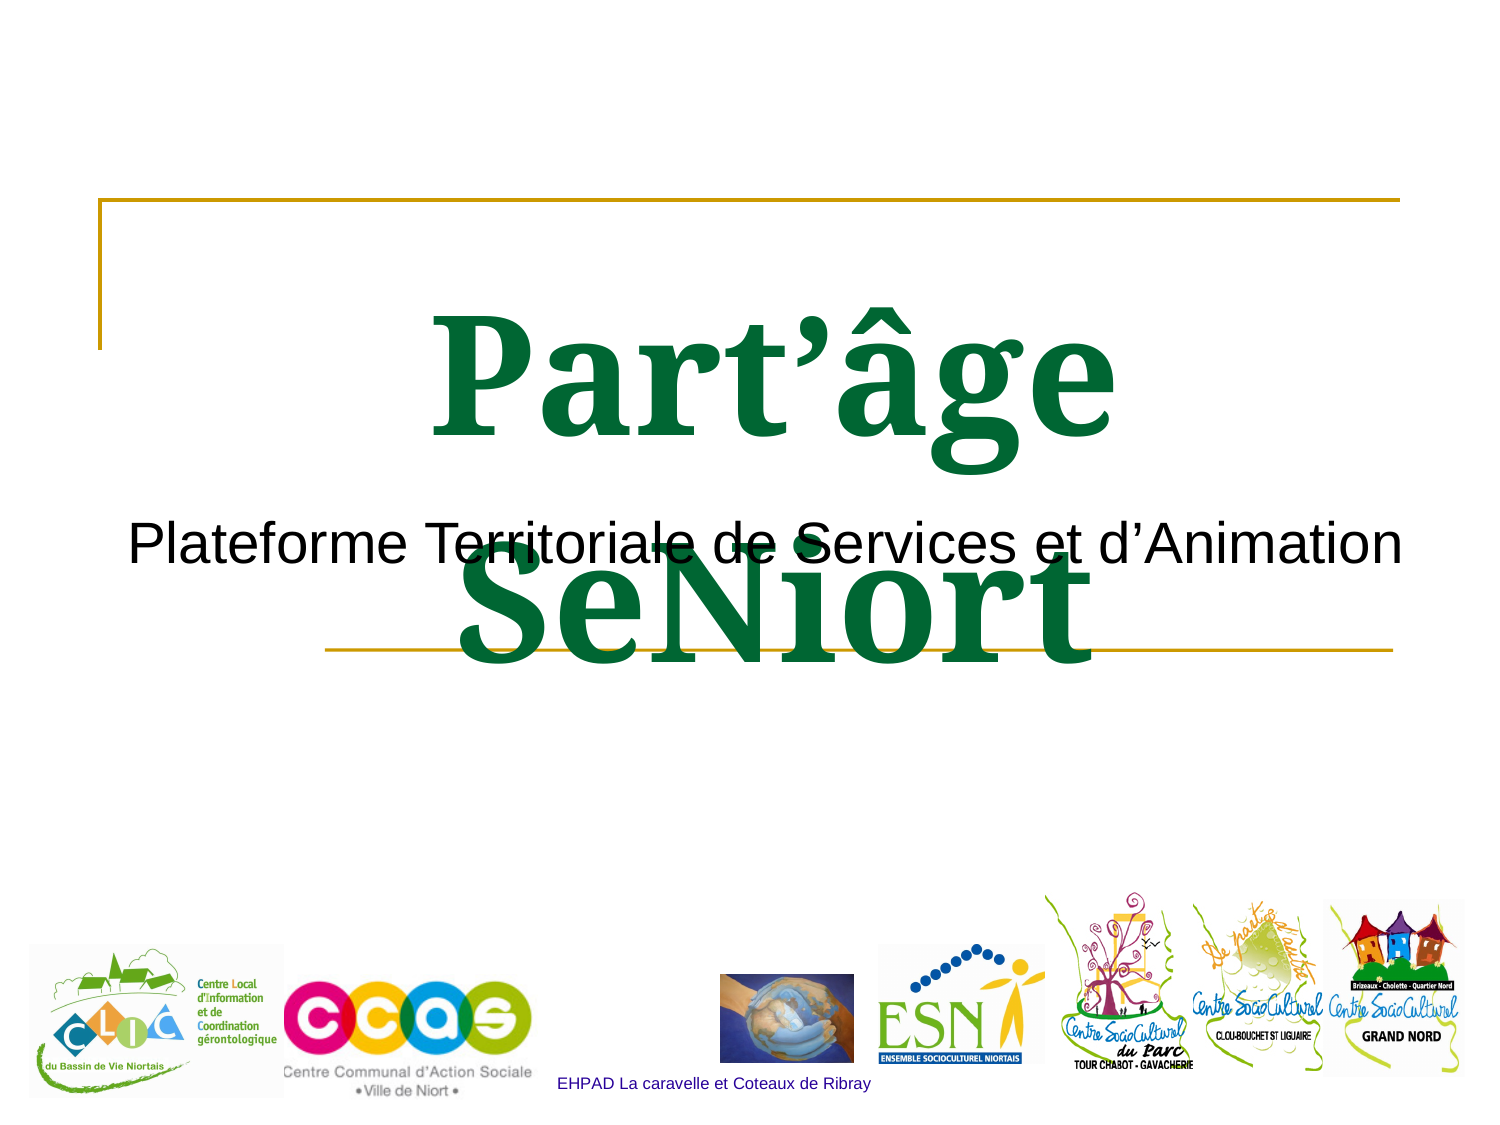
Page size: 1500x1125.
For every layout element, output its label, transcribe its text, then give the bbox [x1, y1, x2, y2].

subtitle Plateforme Territoriale de Services et d’Animation [112, 503, 1459, 769]
text_box EHPAD La caravelle et Coteaux de Ribray [531, 1065, 898, 1119]
picture [29, 944, 538, 1101]
picture [543, 944, 854, 1065]
title Part’âge SeNiort [149, 249, 1401, 503]
picture [878, 891, 1465, 1077]
